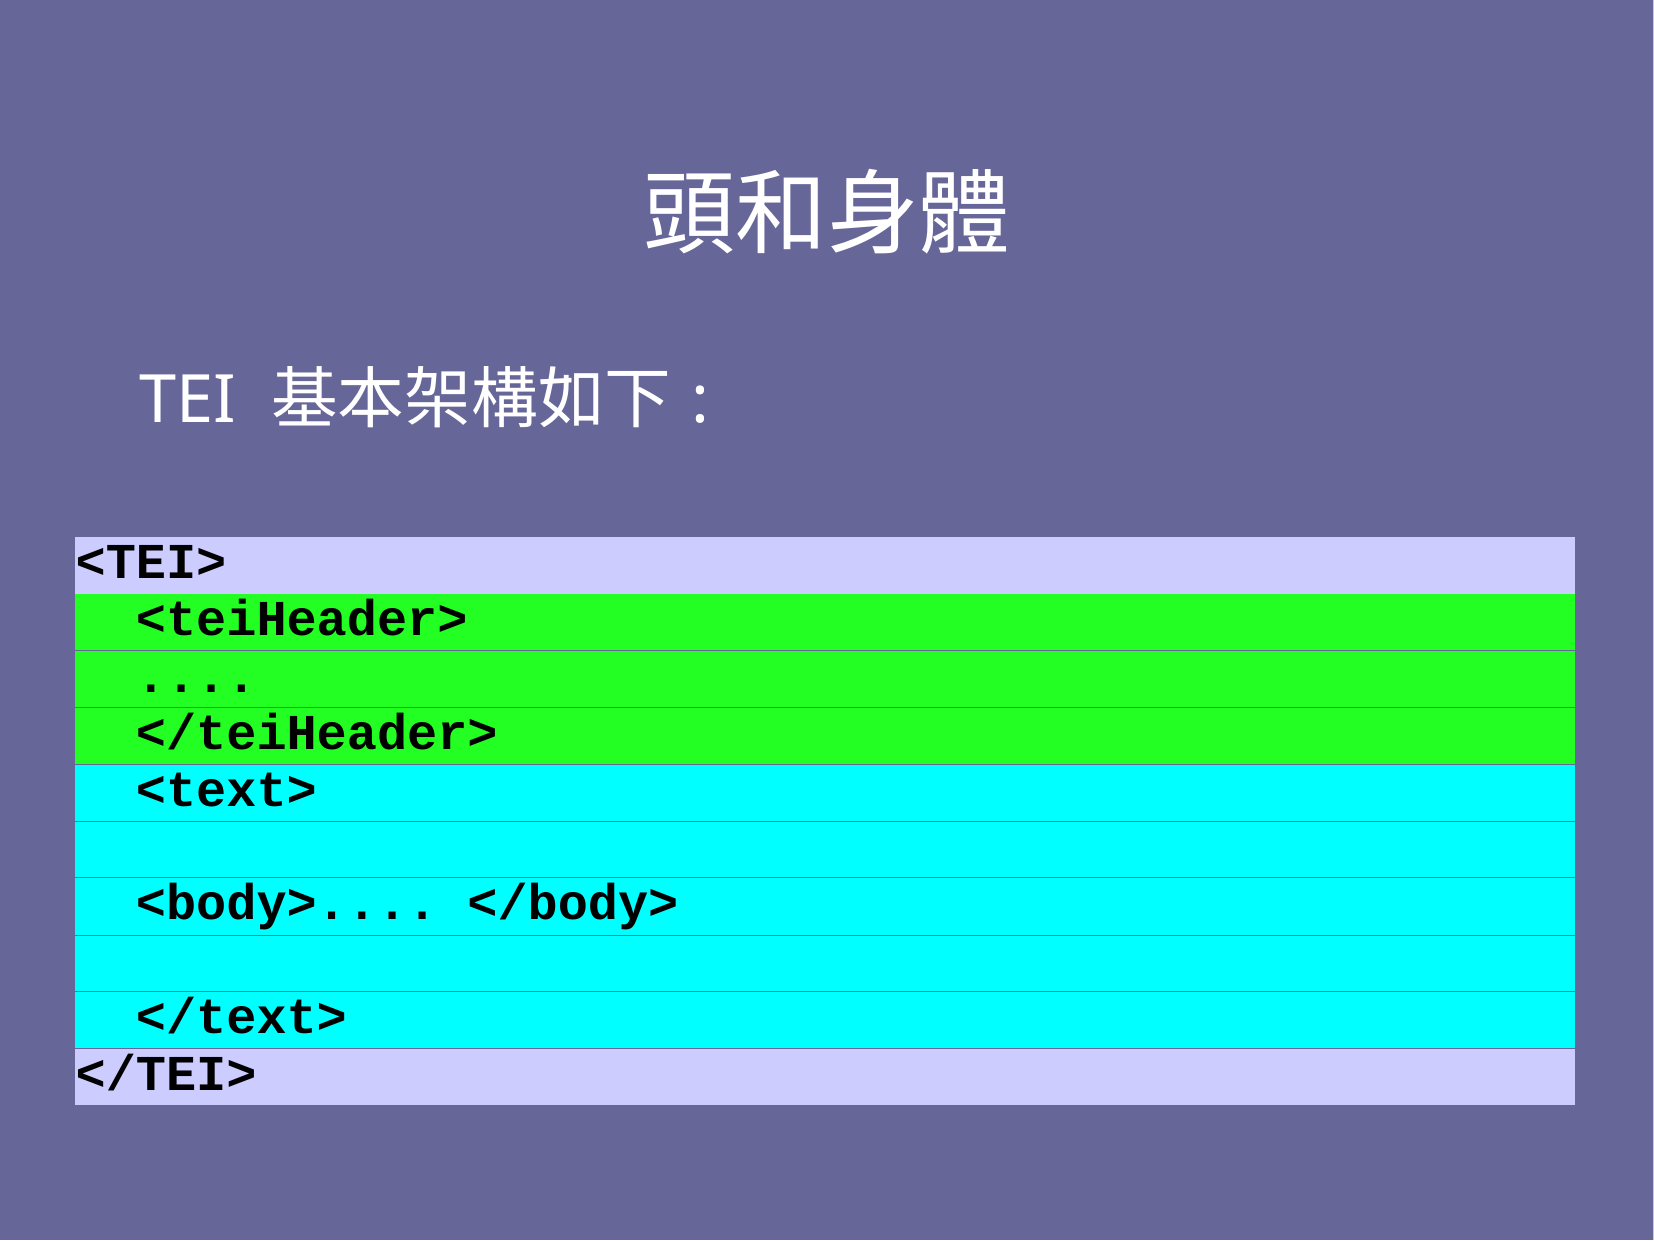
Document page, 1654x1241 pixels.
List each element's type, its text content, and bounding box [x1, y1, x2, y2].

title 頭和身體 [121, 102, 1534, 310]
list TEI 基本架構如下: [121, 344, 1534, 536]
chart [74, 536, 1576, 1204]
